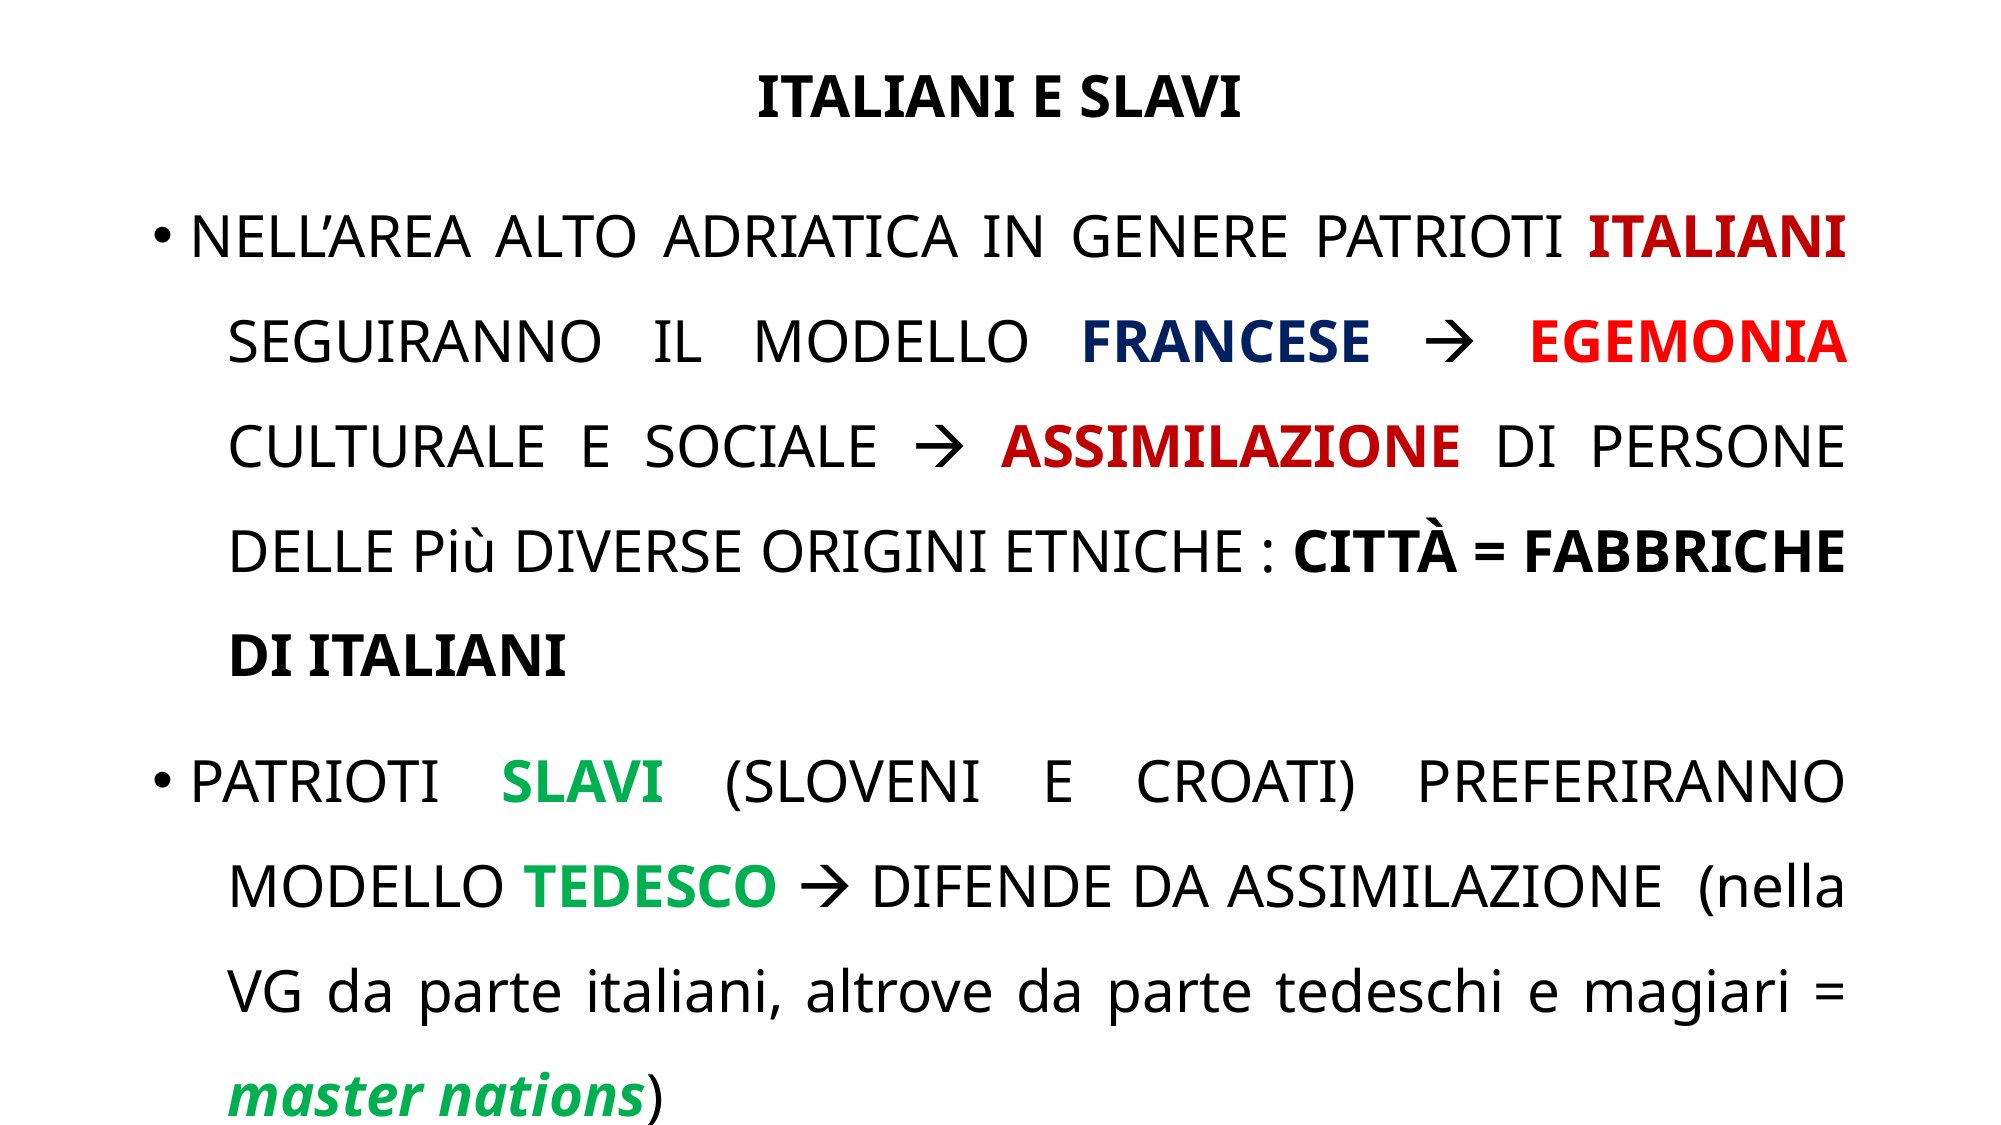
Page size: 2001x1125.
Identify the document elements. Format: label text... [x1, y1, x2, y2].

title ITALIANI E SLAVI [137, 59, 1863, 112]
list NELL’AREA ALTO ADRIATICA IN GENERE PATRIOTI ITALIANI SEGUIRANNO IL MODELLO FRANCESE  EGEMONIA CULTURALE E SOCIALE  ASSIMILAZIONE DI PERSONE DELLE Più DIVERSE ORIGINI ETNICHE : CITTÀ = FABBRICHE DI ITALIANI PATRIOTI SLAVI (SLOVENI E CROATI) PREFERIRANNO MODELLO TEDESCO  DIFENDE DA ASSIMILAZIONE (nella VG da parte italiani, altrove da parte tedeschi e magiari = master nations) [137, 157, 1863, 1125]
